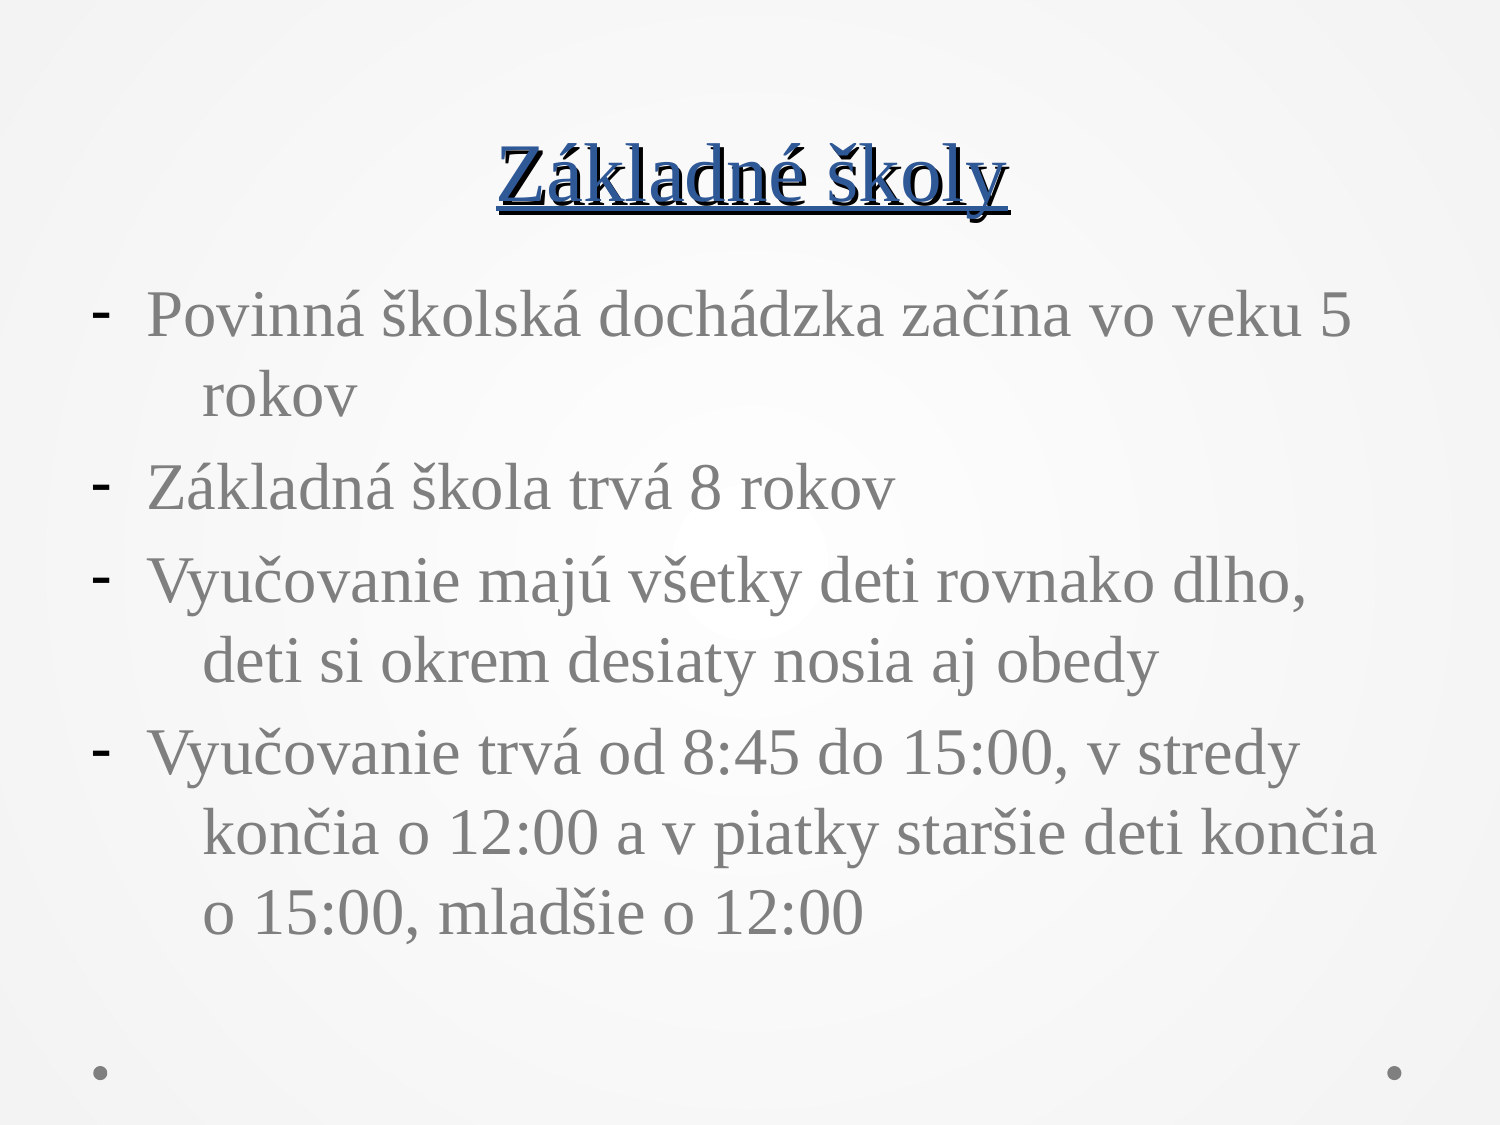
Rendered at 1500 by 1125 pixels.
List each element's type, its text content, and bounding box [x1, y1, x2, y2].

title Základné školy [76, 90, 1427, 216]
list Povinná školská dochádzka začína vo veku 5 rokov Základná škola trvá 8 rokov Vyučovanie majú všetky deti rovnako dlho, deti si okrem desiaty nosia aj obedy Vyučovanie trvá od 8:45 do 15:00, v stredy končia o 12:00 a v piatky staršie deti končia o 15:00, mladšie o 12:00 [75, 262, 1426, 1005]
